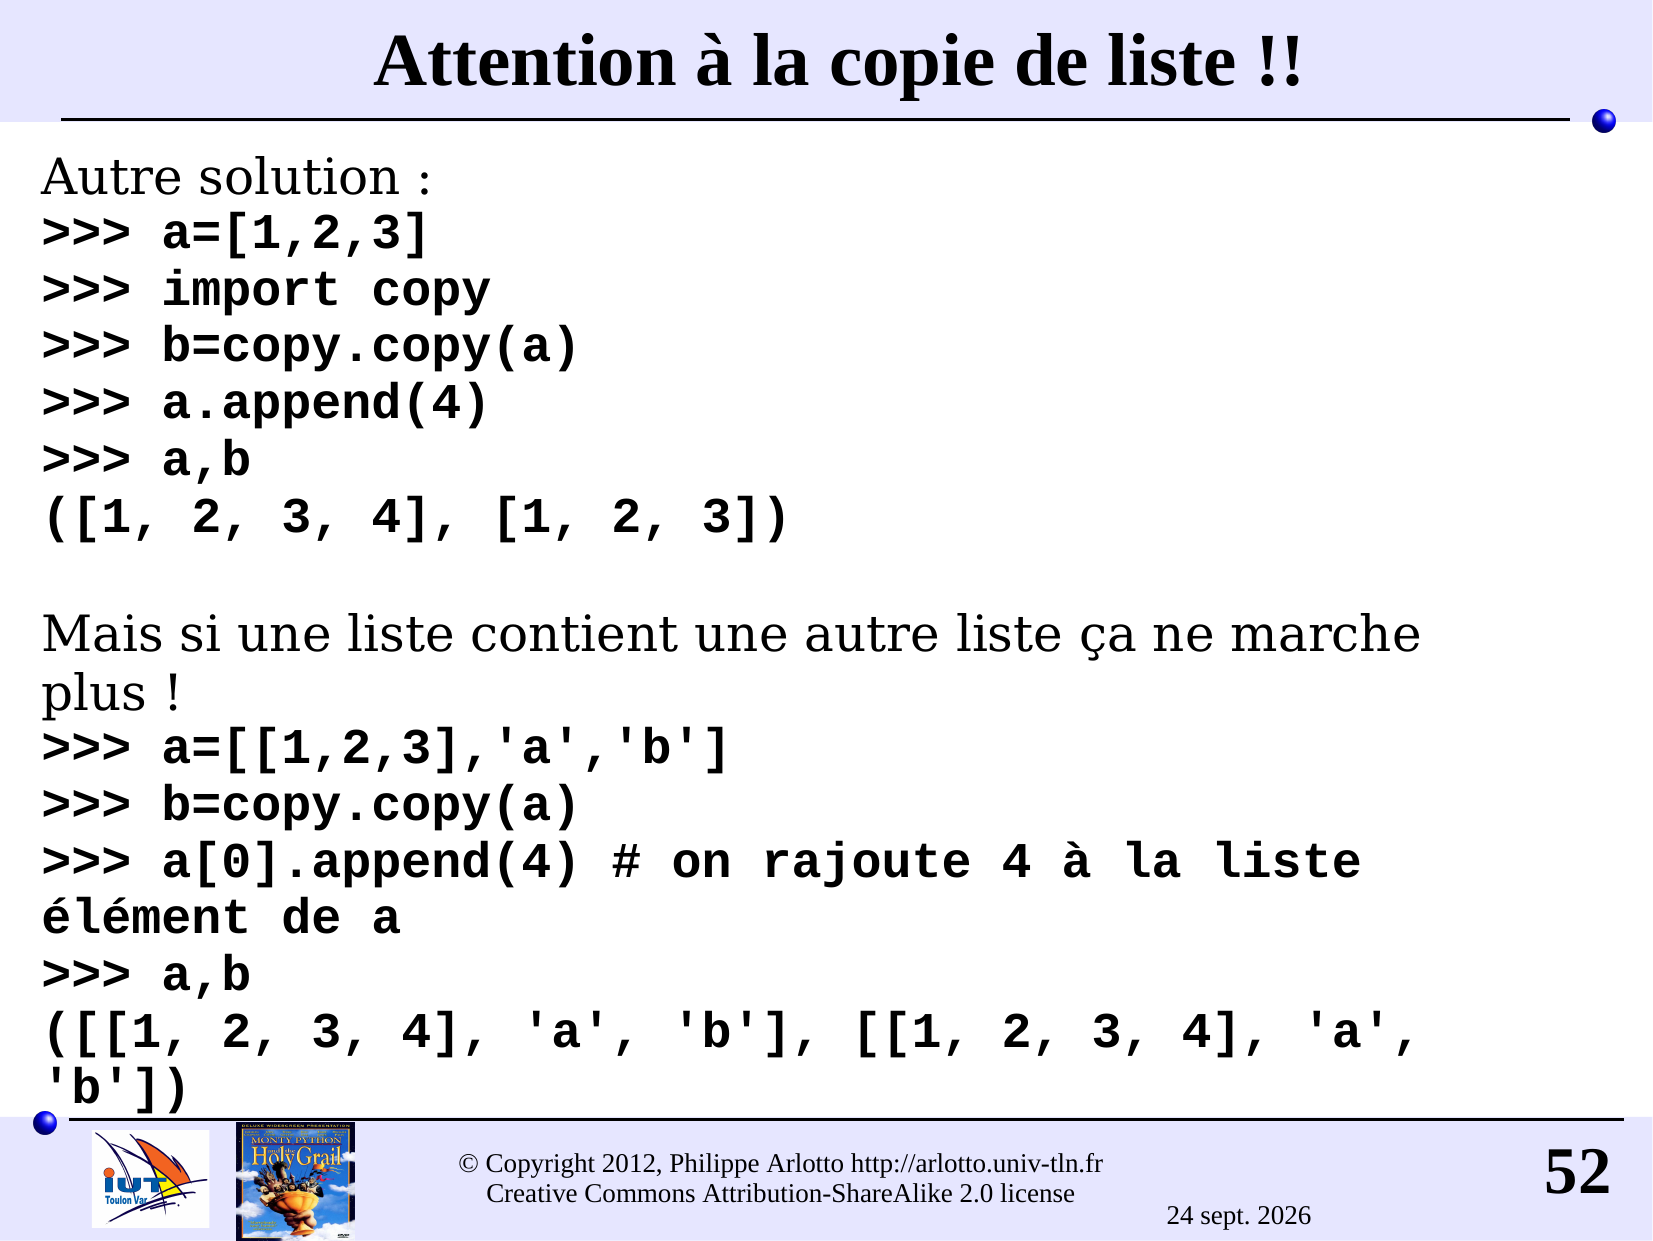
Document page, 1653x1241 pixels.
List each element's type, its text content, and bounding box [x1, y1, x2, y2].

title Attention à la copie de liste !! [95, 14, 1585, 107]
text_box Autre solution : >>> a=[1,2,3] >>> import copy >>> b=copy.copy(a) >>> a.append(4) >>> a,b ([1, 2, 3, 4], [1, 2, 3]) Mais si une liste contient une autre liste ça ne marche plus ! >>> a=[[1,2,3],'a','b'] >>> b=copy.copy(a) >>> a[0].append(4) # on rajoute 4 à la liste élément de a >>> a,b ([[1, 2, 3, 4], 'a', 'b'], [[1, 2, 3, 4], 'a', 'b']) [41, 148, 1565, 1124]
picture [236, 1124, 355, 1241]
